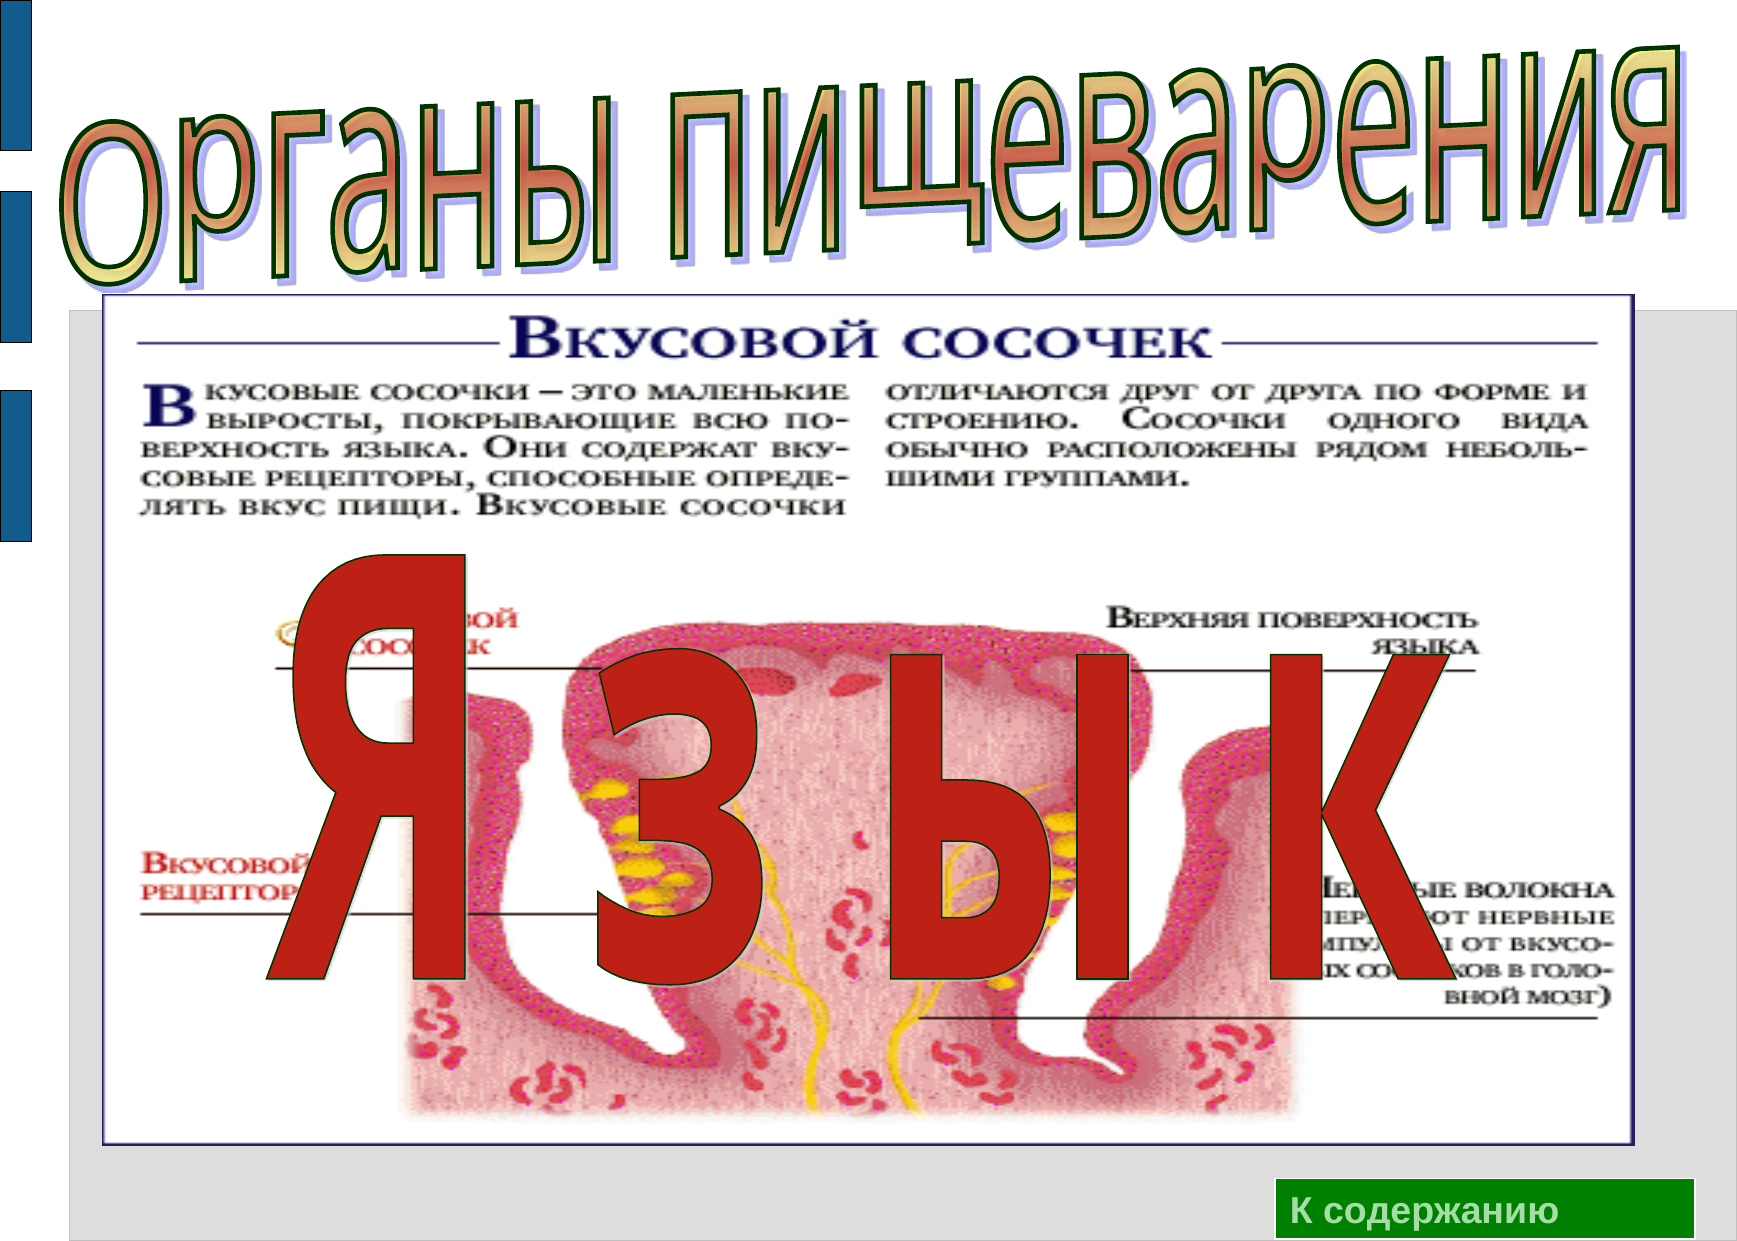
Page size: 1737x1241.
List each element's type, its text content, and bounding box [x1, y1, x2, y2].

text_box Органы пищеварения [181, 116, 253, 281]
text_box Я з ы к [597, 648, 762, 985]
text_box Органы пищеварения [1523, 51, 1594, 218]
text_box Я з ы к [266, 554, 465, 979]
text_box К содержанию [1275, 1178, 1696, 1240]
text_box Органы пищеварения [595, 97, 609, 262]
text_box Органы пищеварения [1339, 61, 1408, 224]
text_box Органы пищеварения [993, 77, 1062, 241]
text_box Я з ы к [890, 654, 1051, 979]
text_box Органы пищеварения [422, 103, 493, 270]
text_box Органы пищеварения [765, 86, 837, 254]
text_box Органы пищеварения [1162, 69, 1227, 234]
text_box Органы пищеварения [1081, 73, 1149, 239]
picture [102, 294, 1635, 1146]
text_box Органы пищеварения [332, 109, 398, 273]
text_box Органы пищеварения [1251, 65, 1323, 231]
text_box Органы пищеварения [61, 121, 160, 285]
text_box Органы пищеварения [862, 80, 983, 244]
text_box Я з ы к [1270, 654, 1457, 979]
text_box Органы пищеварения [1609, 47, 1678, 213]
text_box Органы пищеварения [1428, 55, 1498, 222]
text_box Органы пищеварения [517, 101, 582, 265]
text_box Я з ы к [1077, 654, 1129, 979]
text_box Органы пищеварения [273, 111, 323, 277]
text_box Органы пищеварения [672, 91, 741, 258]
